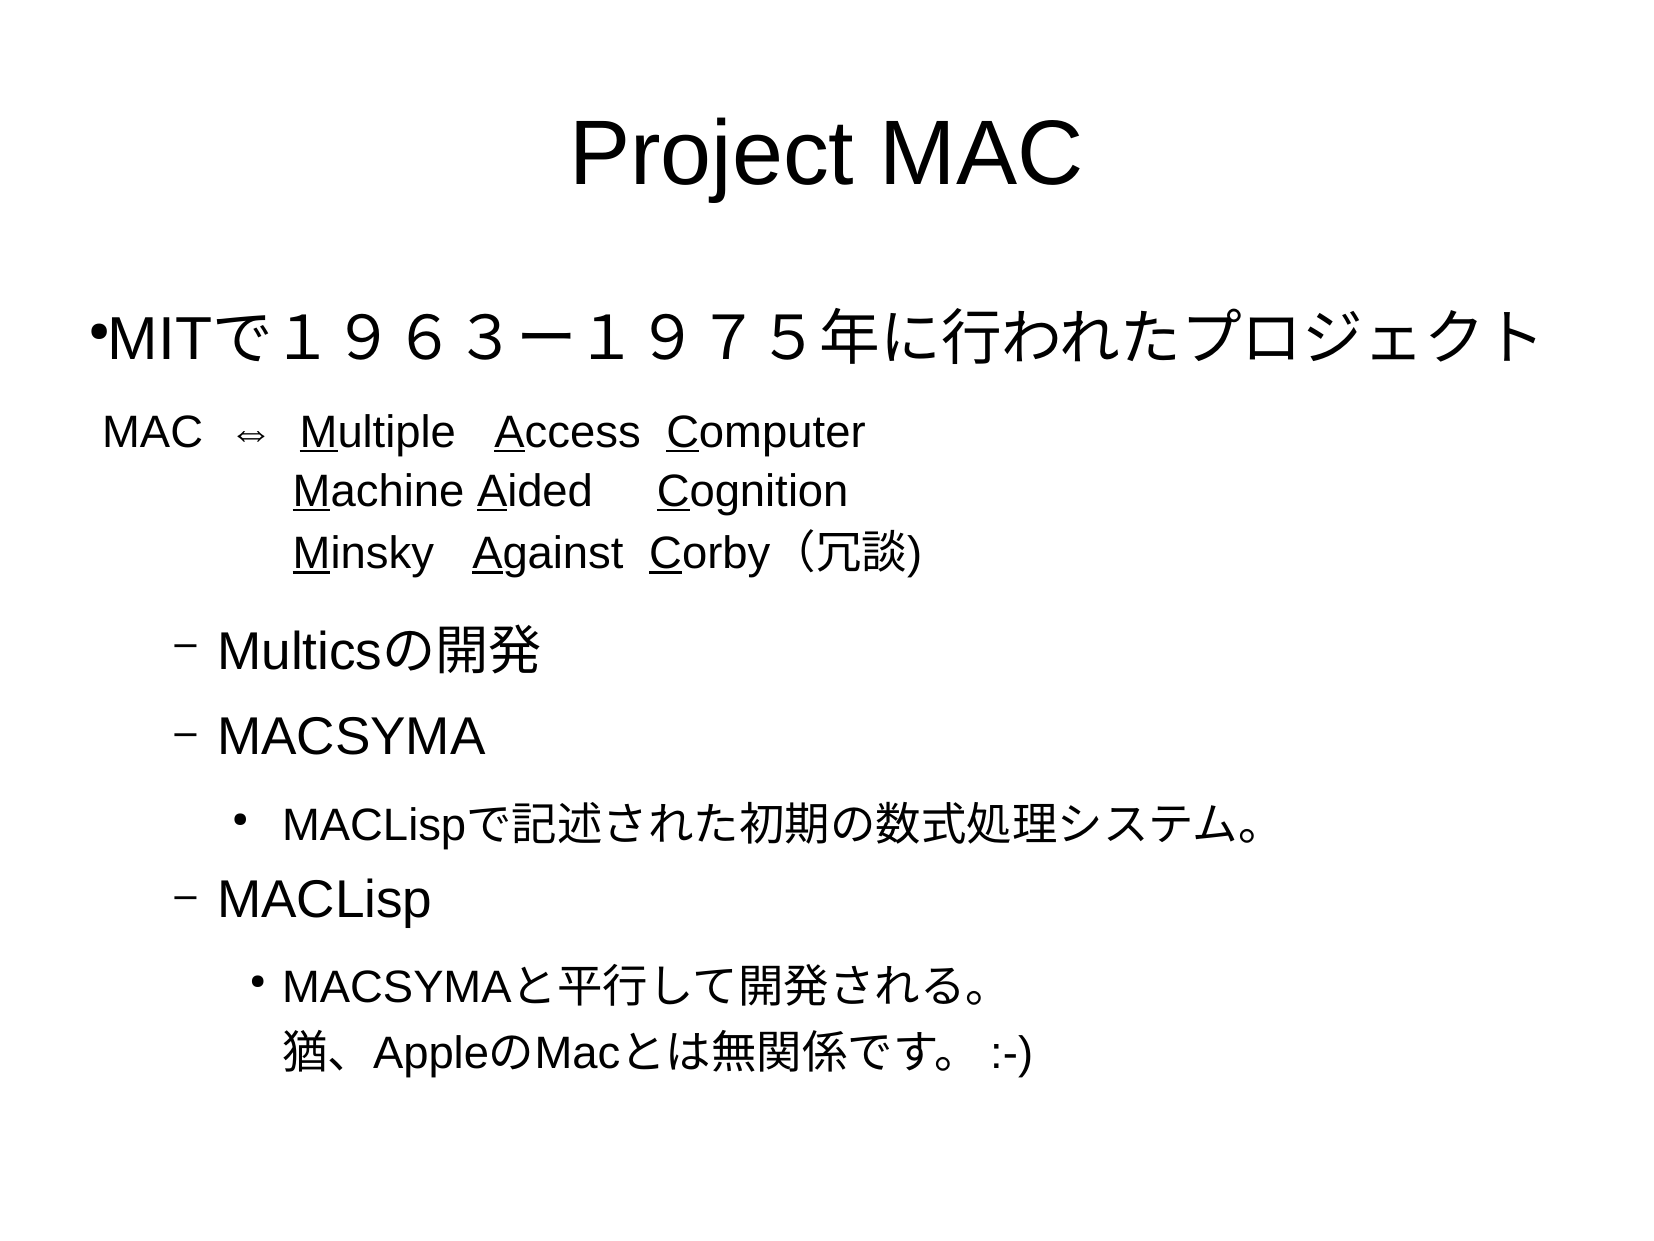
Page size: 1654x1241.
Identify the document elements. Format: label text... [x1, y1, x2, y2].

list MITで１９６３ー１９７５年に行われたプロジェクト MAC ⇔ Multiple Access Computer Machine Aided Cognition Minsky Against Corby（冗談) Multicsの開発 MACSYMA MACLispで記述された初期の数式処理システム。 MACLisp MACSYMAと平行して開発される。 猶、AppleのMacとは無関係です。 :-) [88, 288, 1577, 1093]
title Project MAC [82, 49, 1571, 257]
